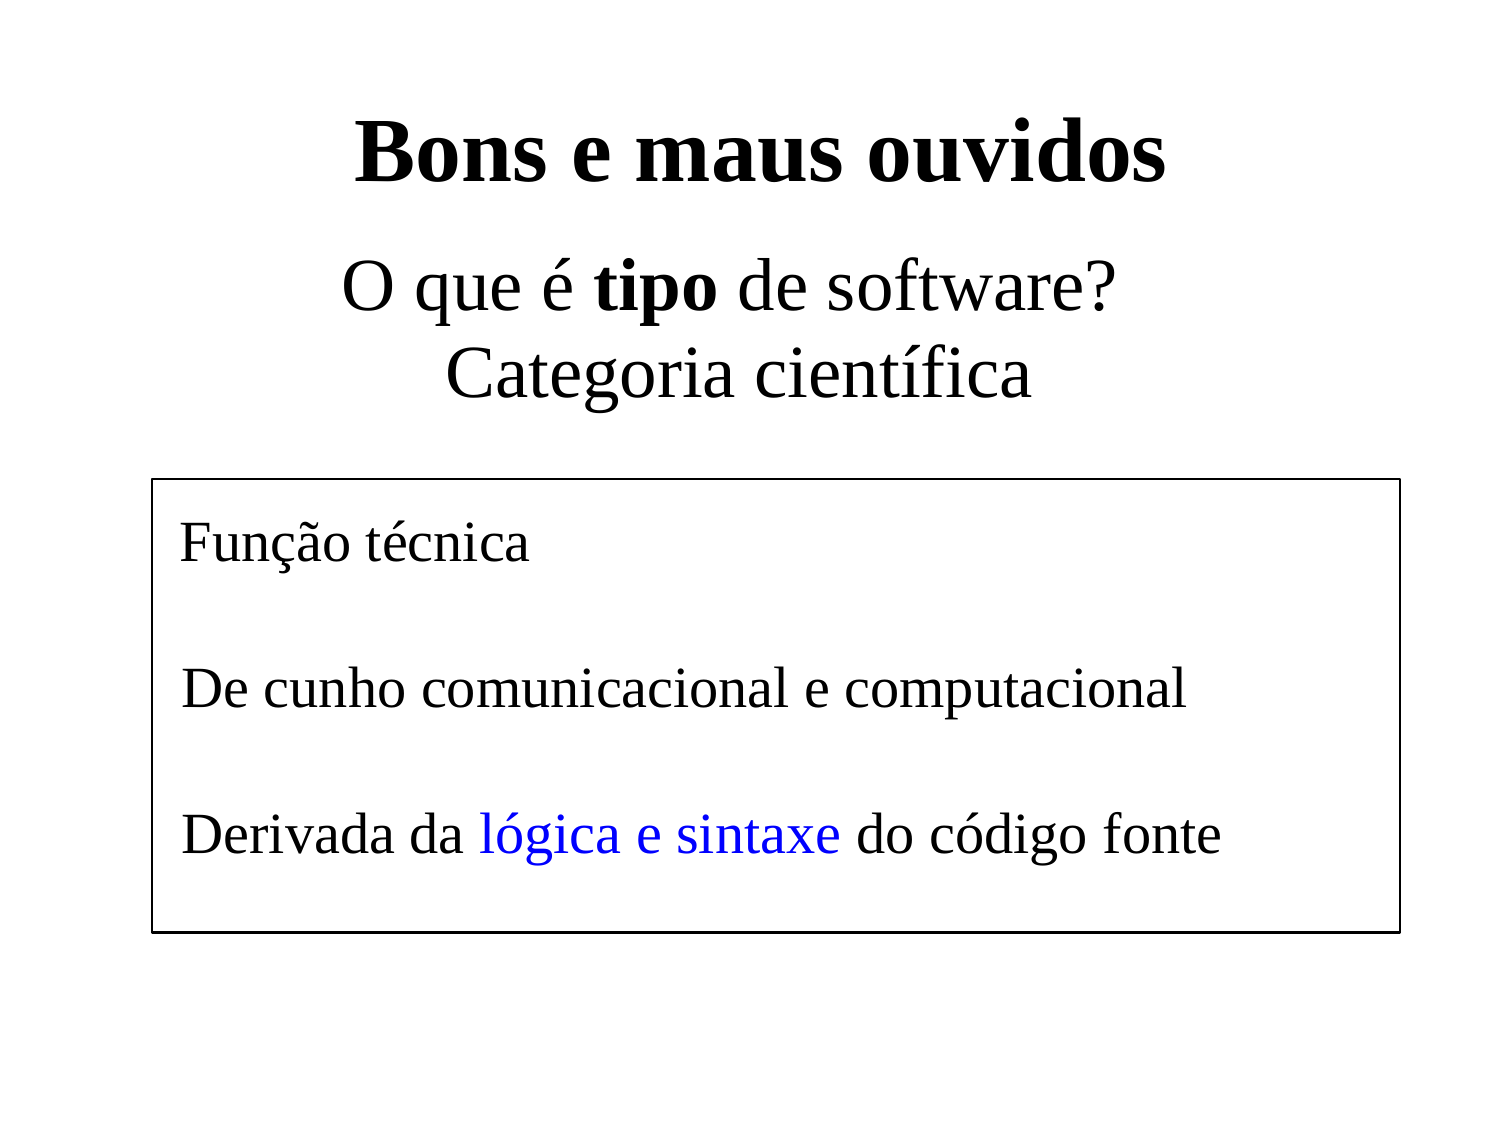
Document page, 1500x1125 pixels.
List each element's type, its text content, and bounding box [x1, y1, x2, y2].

title Bons e maus ouvidos [68, 78, 1456, 218]
text_box Função técnica De cunho comunicacional e computacional Derivada da lógica e sintaxe do código fonte [152, 478, 1401, 933]
text_box O que é tipo de software? Categoria científica [43, 238, 1436, 415]
